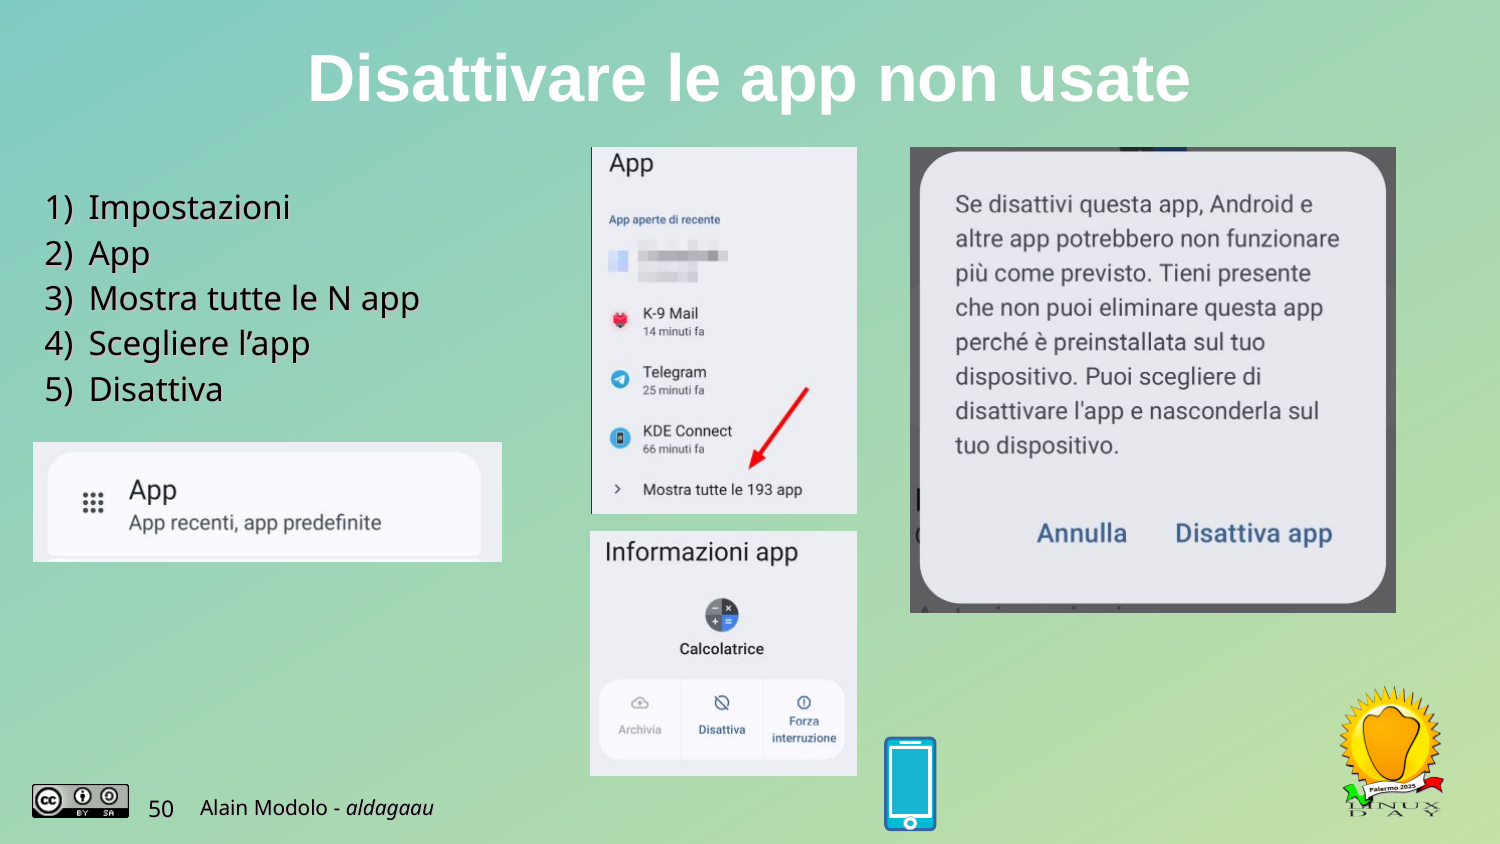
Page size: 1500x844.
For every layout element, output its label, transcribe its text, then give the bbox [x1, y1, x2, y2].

text_box [885, 738, 935, 830]
picture [32, 784, 129, 818]
picture [590, 531, 857, 776]
picture [910, 147, 1396, 613]
picture [591, 147, 857, 514]
text_box Impostazioni App Mostra tutte le N app Scegliere l’app Disattiva [29, 177, 591, 487]
title Disattivare le app non usate [159, 0, 1341, 170]
picture [1233, 670, 1500, 844]
picture [33, 442, 502, 562]
